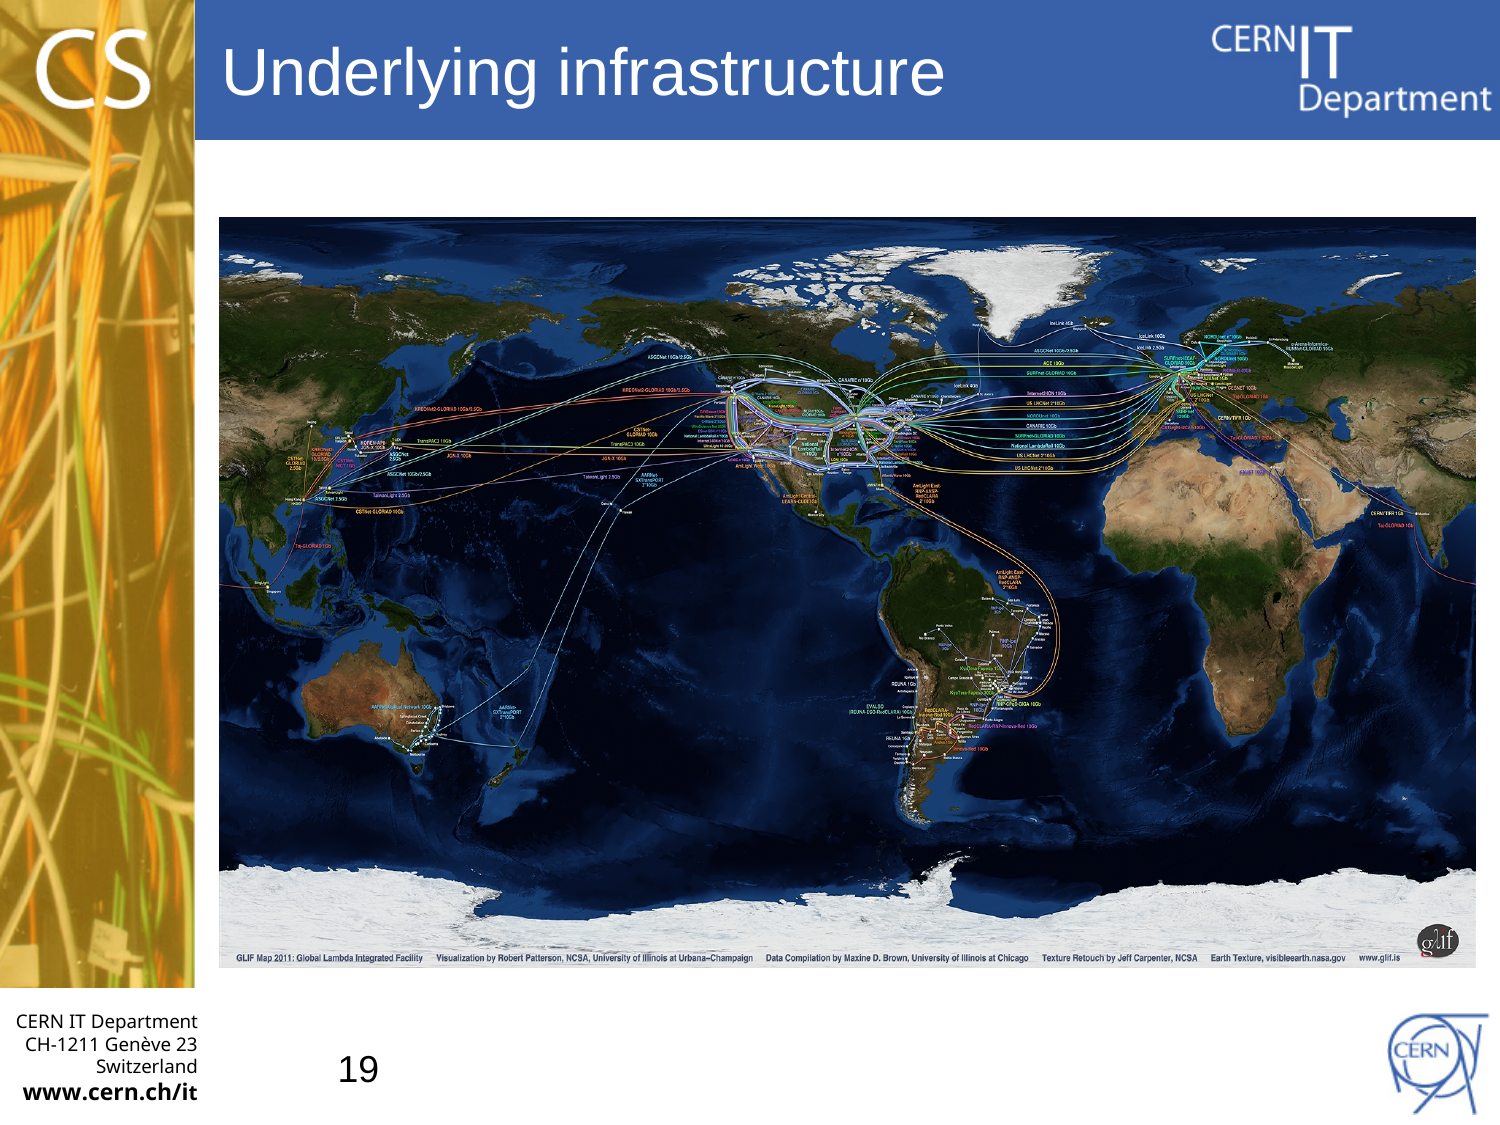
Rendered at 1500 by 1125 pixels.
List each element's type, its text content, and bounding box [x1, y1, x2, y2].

title Underlying infrastructure [206, 0, 1307, 157]
picture [1387, 1012, 1490, 1115]
picture [1307, 0, 1500, 140]
picture [219, 217, 1476, 968]
picture [0, 0, 206, 988]
